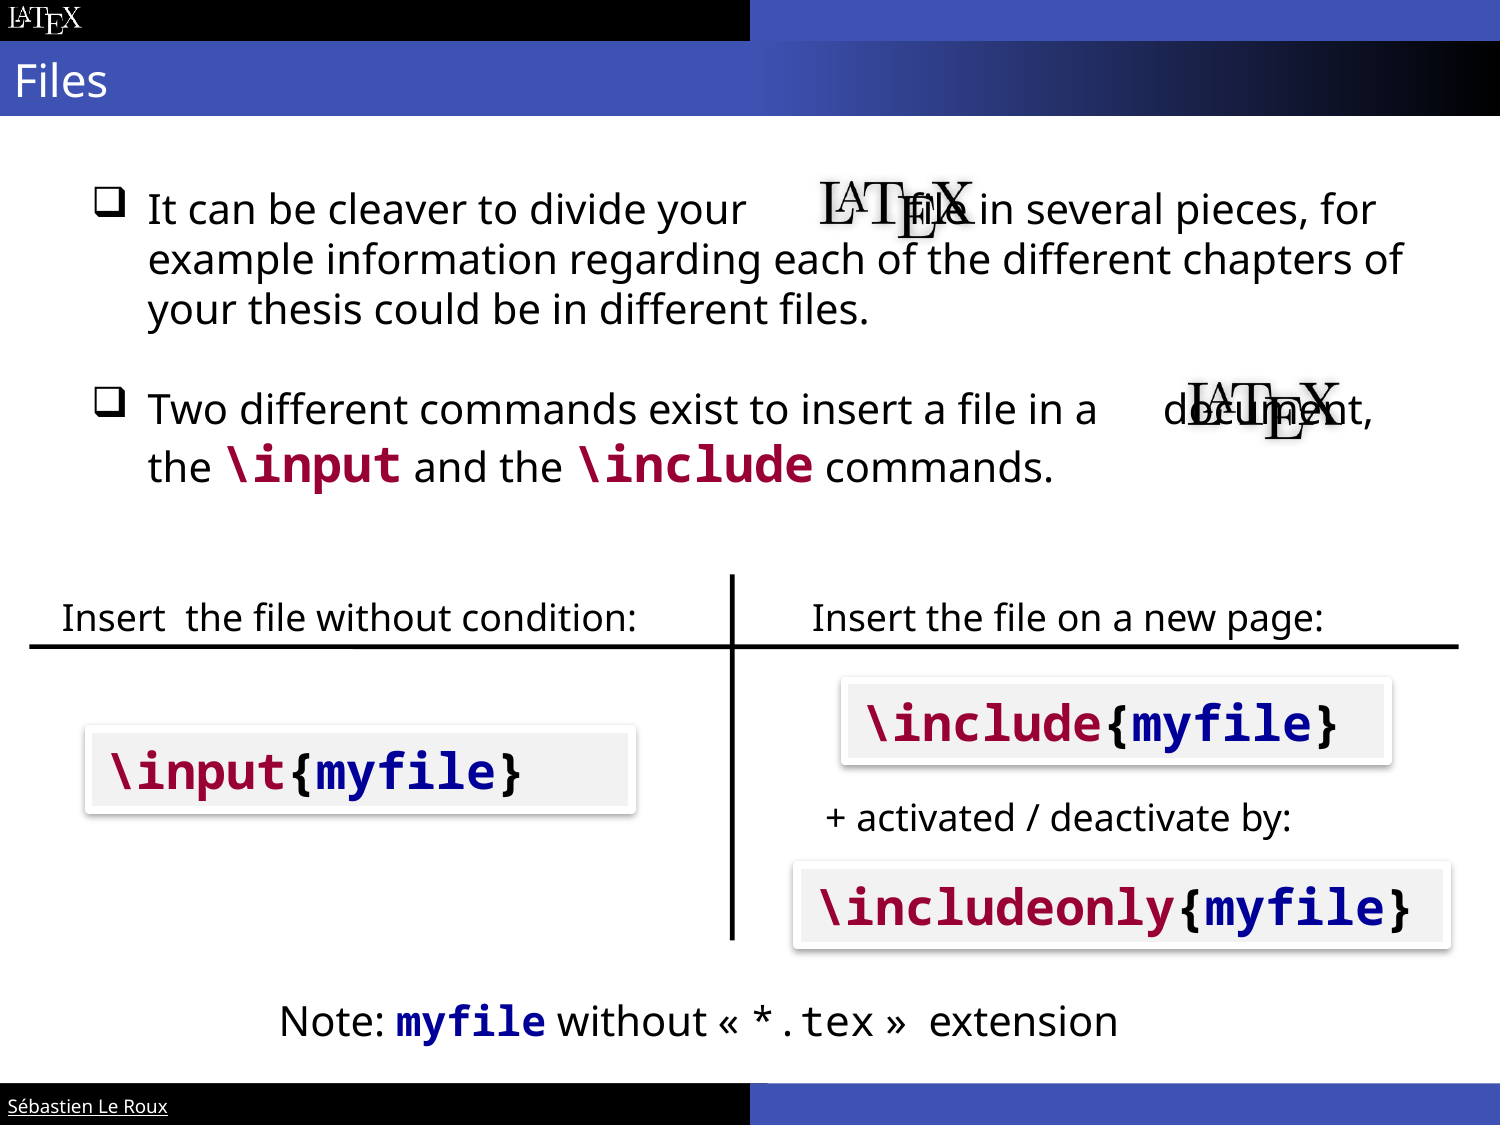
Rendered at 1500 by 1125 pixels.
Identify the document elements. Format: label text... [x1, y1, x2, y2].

picture [814, 175, 980, 244]
text_box + activated / deactivate by: [810, 786, 1401, 847]
title Files [0, 41, 1500, 116]
text_box \input{myfile} [88, 728, 632, 810]
picture [5, 3, 84, 37]
text_box It can be cleaver to divide your file in several pieces, for example information regarding each of the different chapters of your thesis could be in different files. Two different commands exist to insert a file in a document, the \input and the \include commands. [76, 125, 1436, 501]
text_box \includeonly{myfile} [797, 864, 1447, 946]
picture [1182, 376, 1347, 445]
text_box Insert the file without condition: [47, 586, 703, 644]
text_box Note: myfile without « *.tex » extension [263, 987, 1135, 1053]
text_box Insert the file on a new page: [797, 586, 1388, 644]
text_box \include{myfile} [844, 680, 1388, 762]
